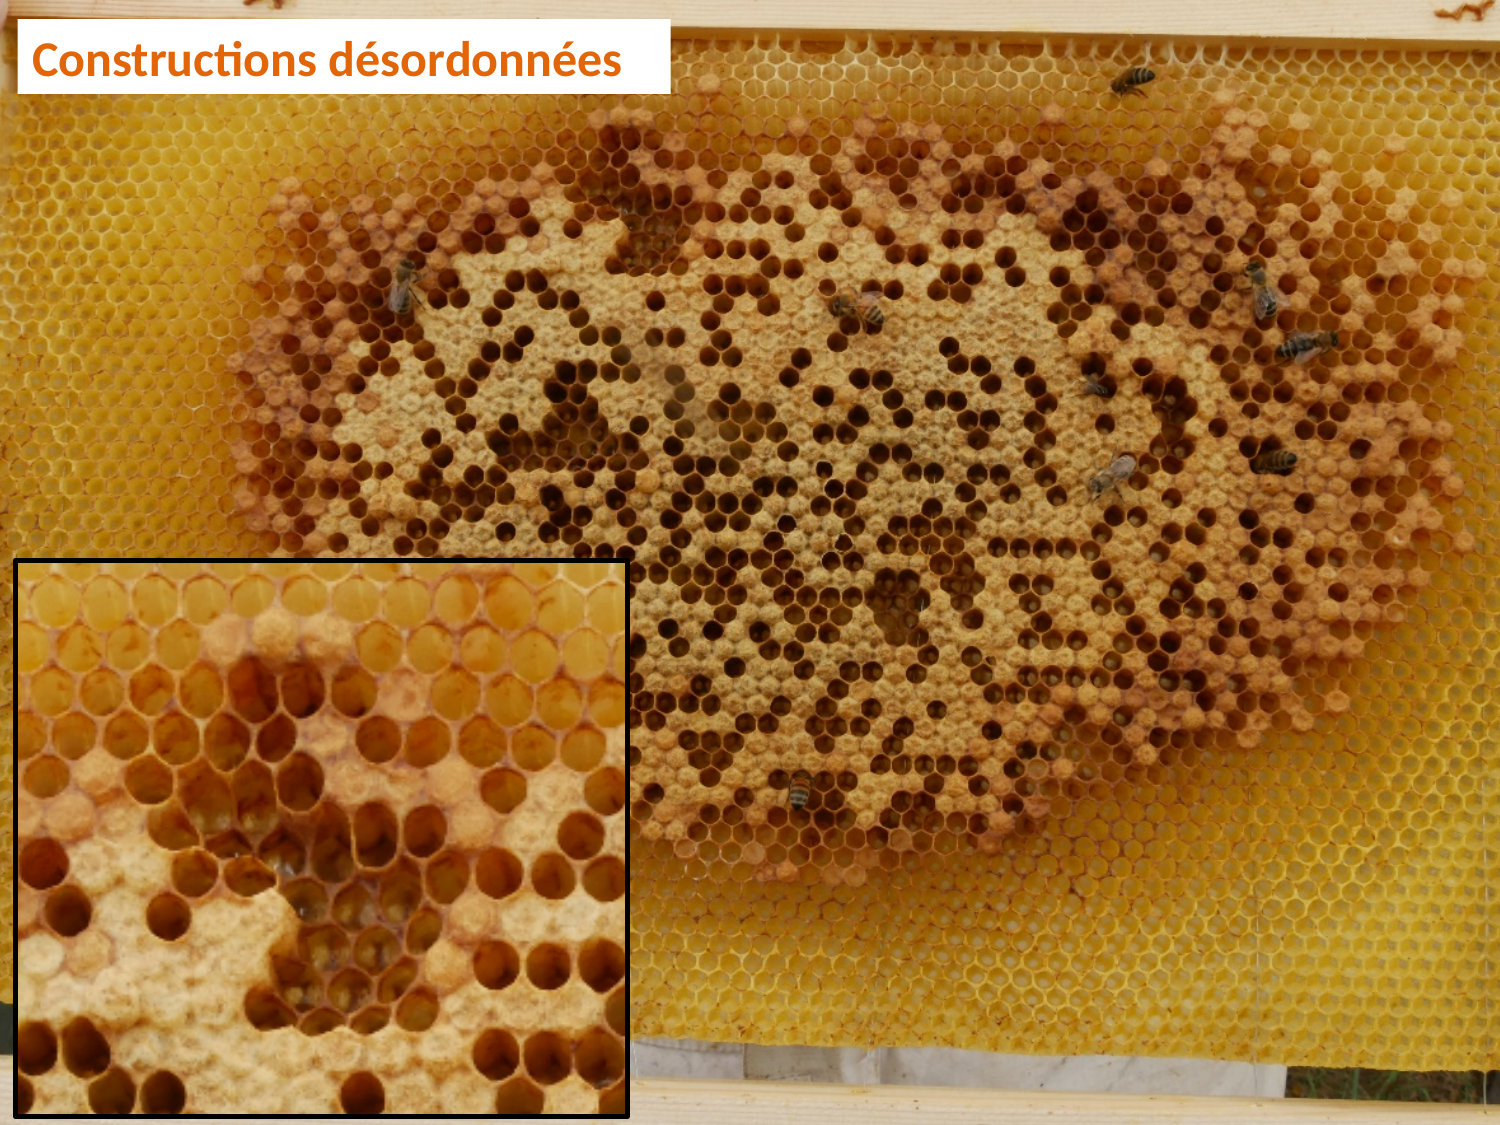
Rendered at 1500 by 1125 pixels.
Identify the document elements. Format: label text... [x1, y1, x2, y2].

text_box Constructions désordonnées [17, 19, 671, 94]
picture [0, 0, 1500, 1125]
